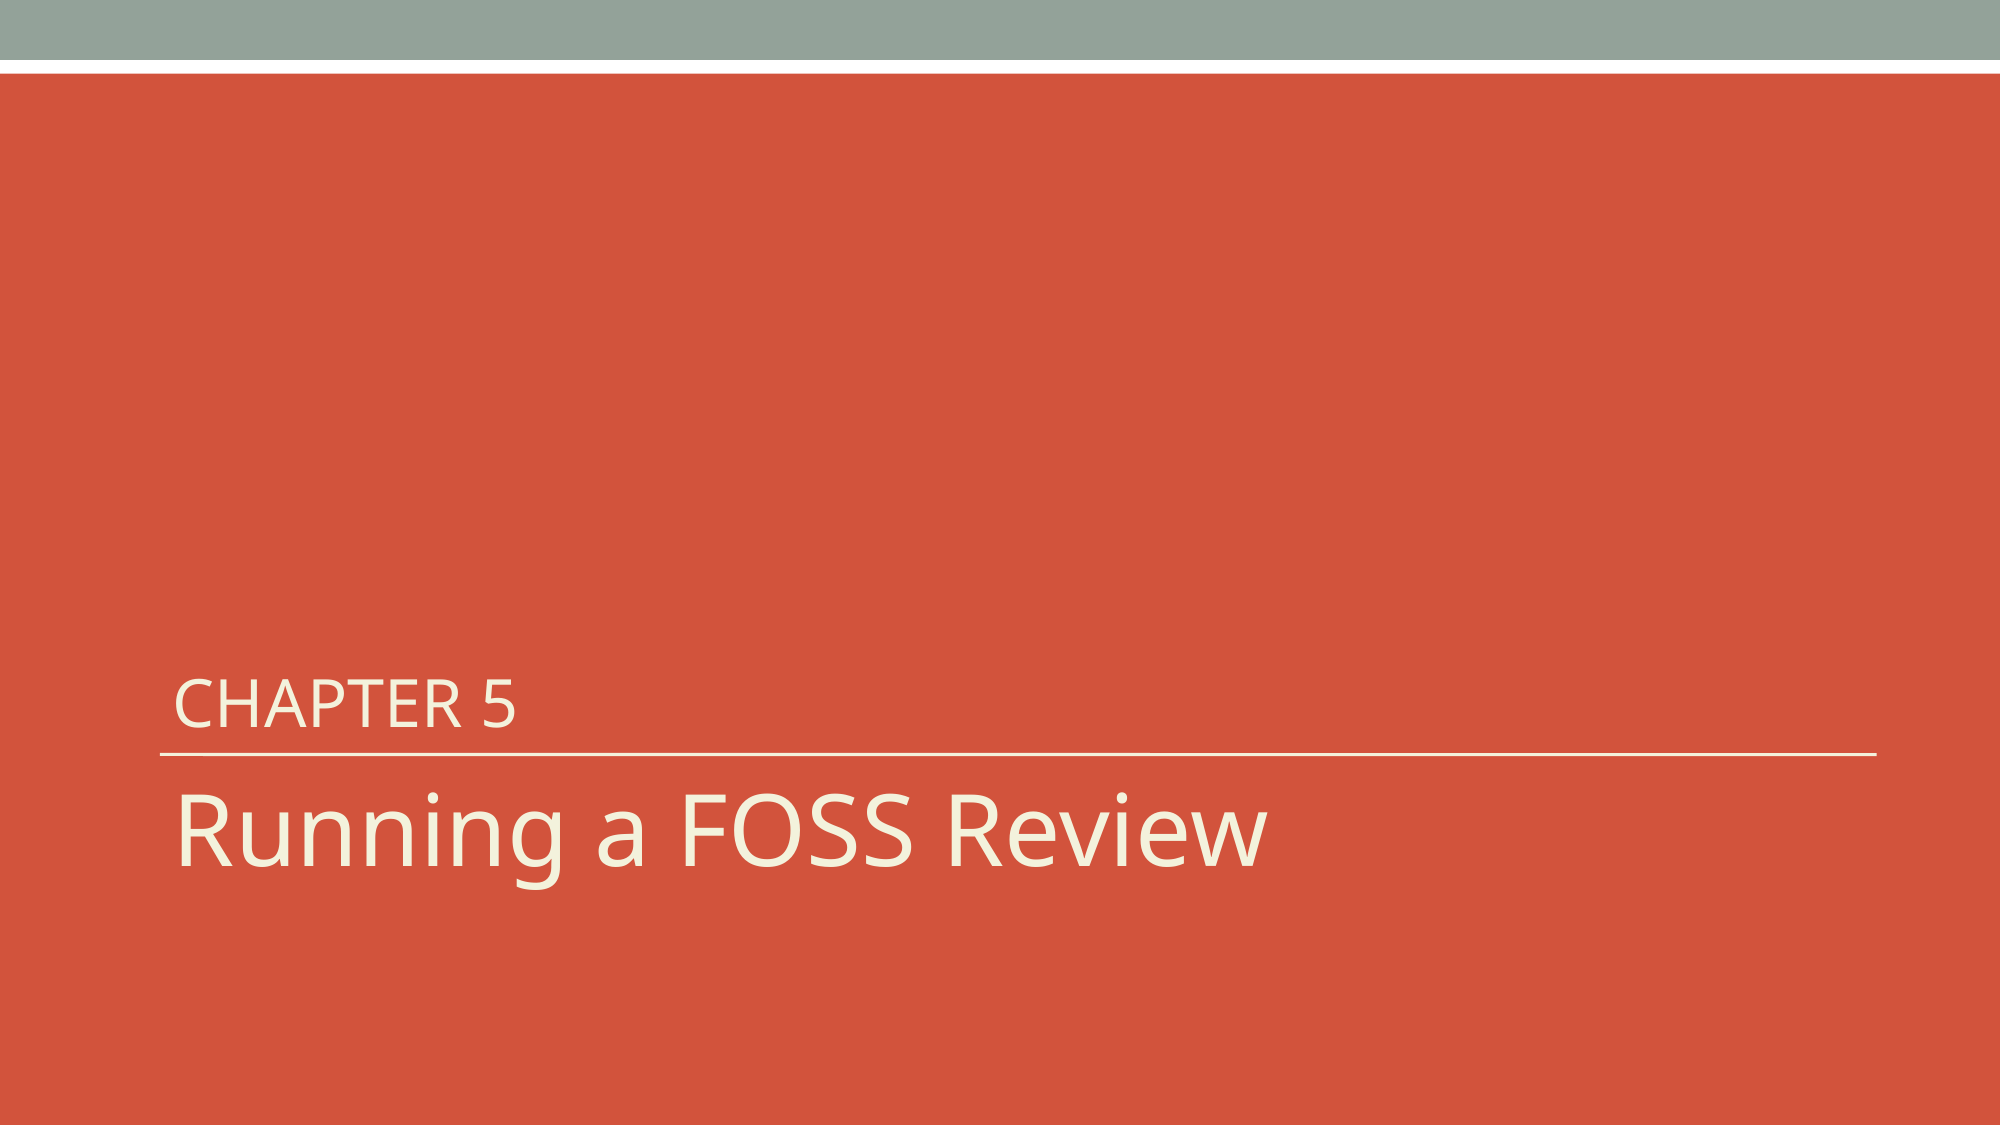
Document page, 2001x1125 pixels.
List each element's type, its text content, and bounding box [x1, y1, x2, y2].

title CHAPTER 5 [157, 387, 1858, 749]
list Running a FOSS Review [157, 758, 1858, 1006]
